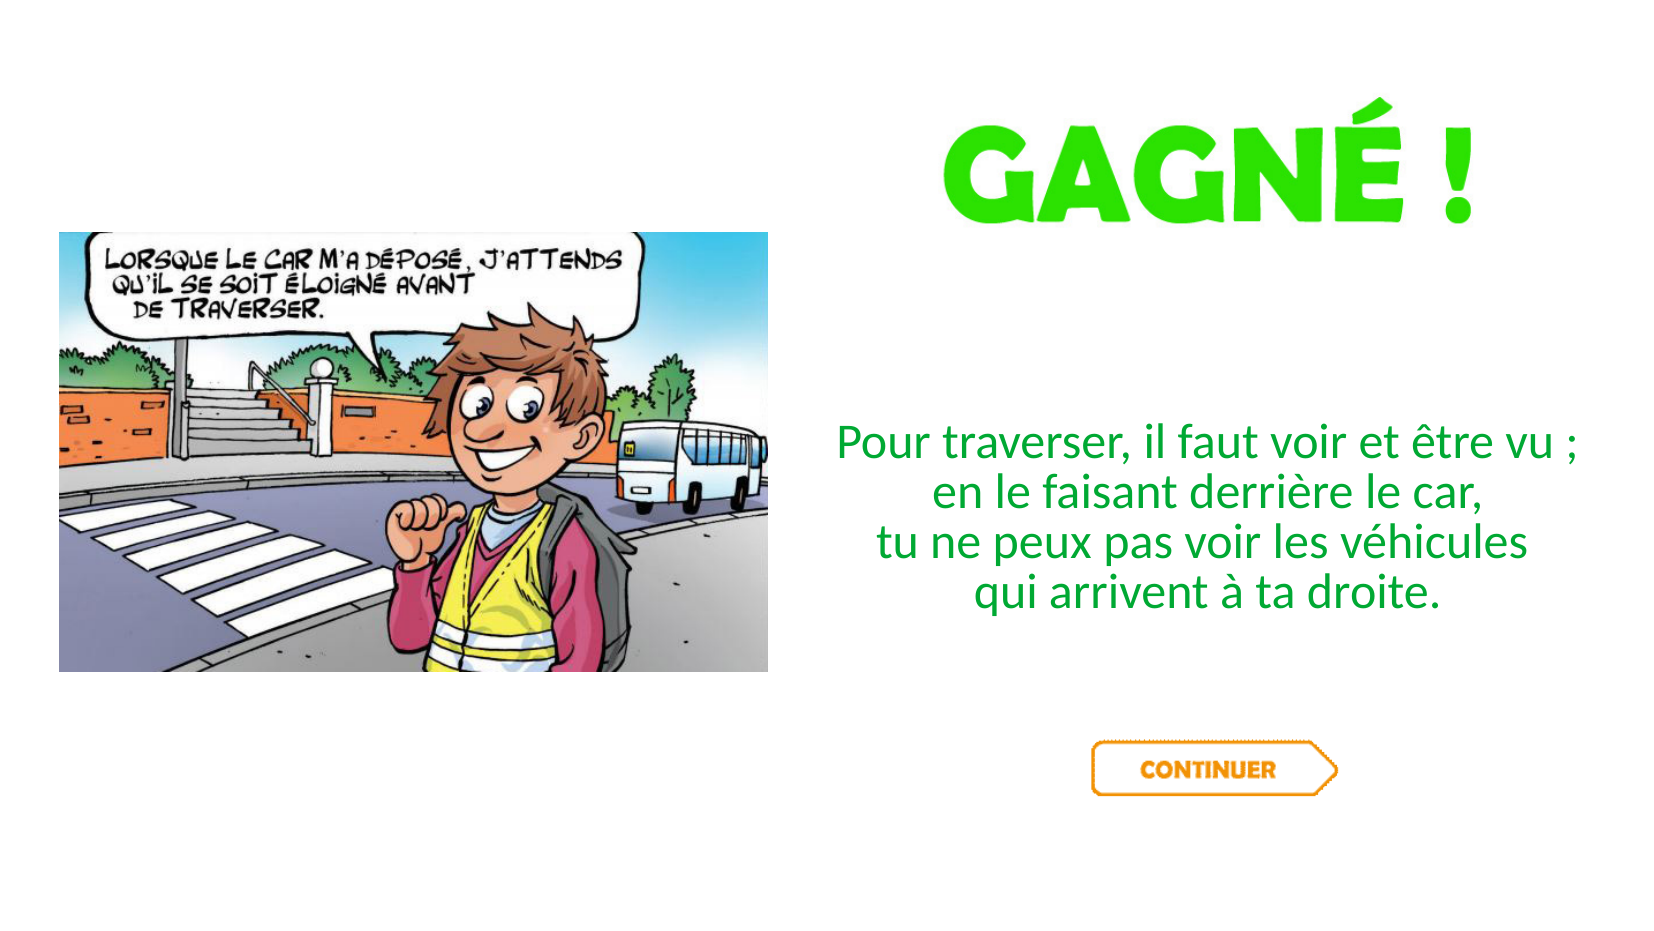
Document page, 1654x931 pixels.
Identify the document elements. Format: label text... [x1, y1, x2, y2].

picture [59, 232, 768, 672]
picture [905, 76, 1518, 255]
picture [1090, 738, 1341, 799]
text_box Pour traverser, il faut voir et être vu ; en le faisant derrière le car, tu ne peux pas voir les véhicules qui arrivent à ta droite. [779, 413, 1636, 650]
